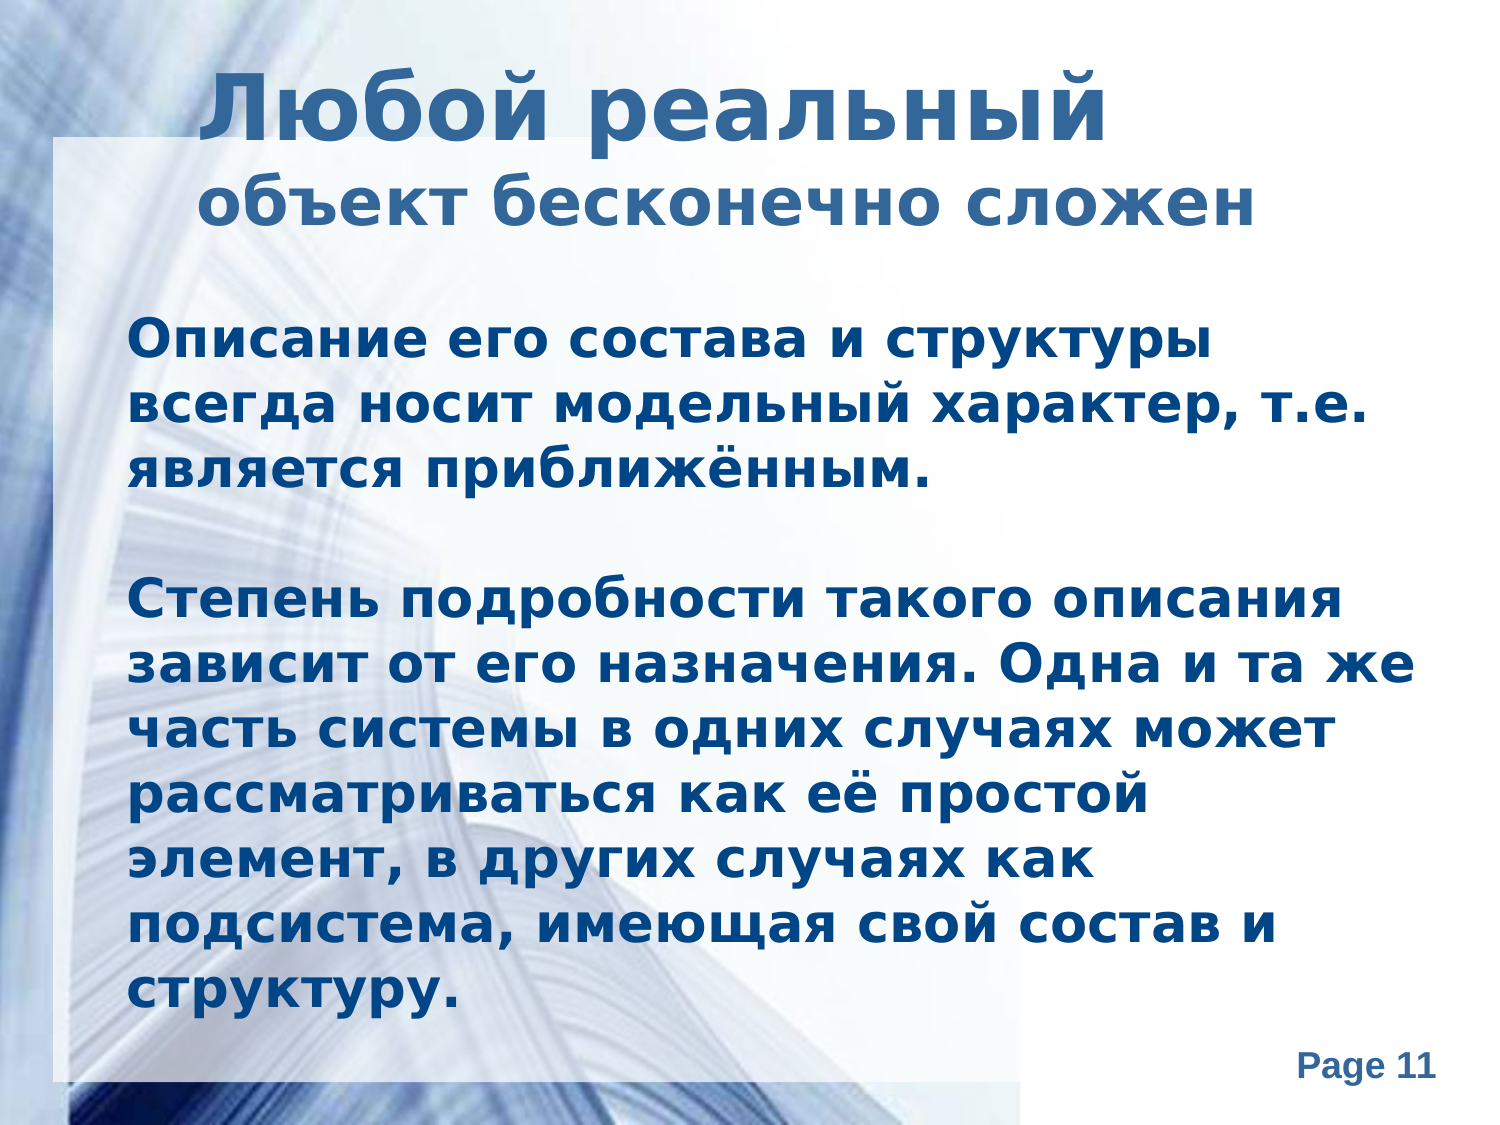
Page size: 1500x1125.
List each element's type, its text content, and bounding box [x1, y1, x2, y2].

text_box Описание его состава и структуры всегда носит модельный характер, т.е. является приближённым. Степень подробности такого описания зависит от его назначения. Одна и та же часть системы в одних случаях может рассматриваться как её простой элемент, в других случаях как подсистема, имеющая свой состав и структуру. [112, 296, 1453, 1026]
picture [0, 0, 1500, 1125]
text_box Любой реальный объект бесконечно сложен [181, 40, 1273, 247]
